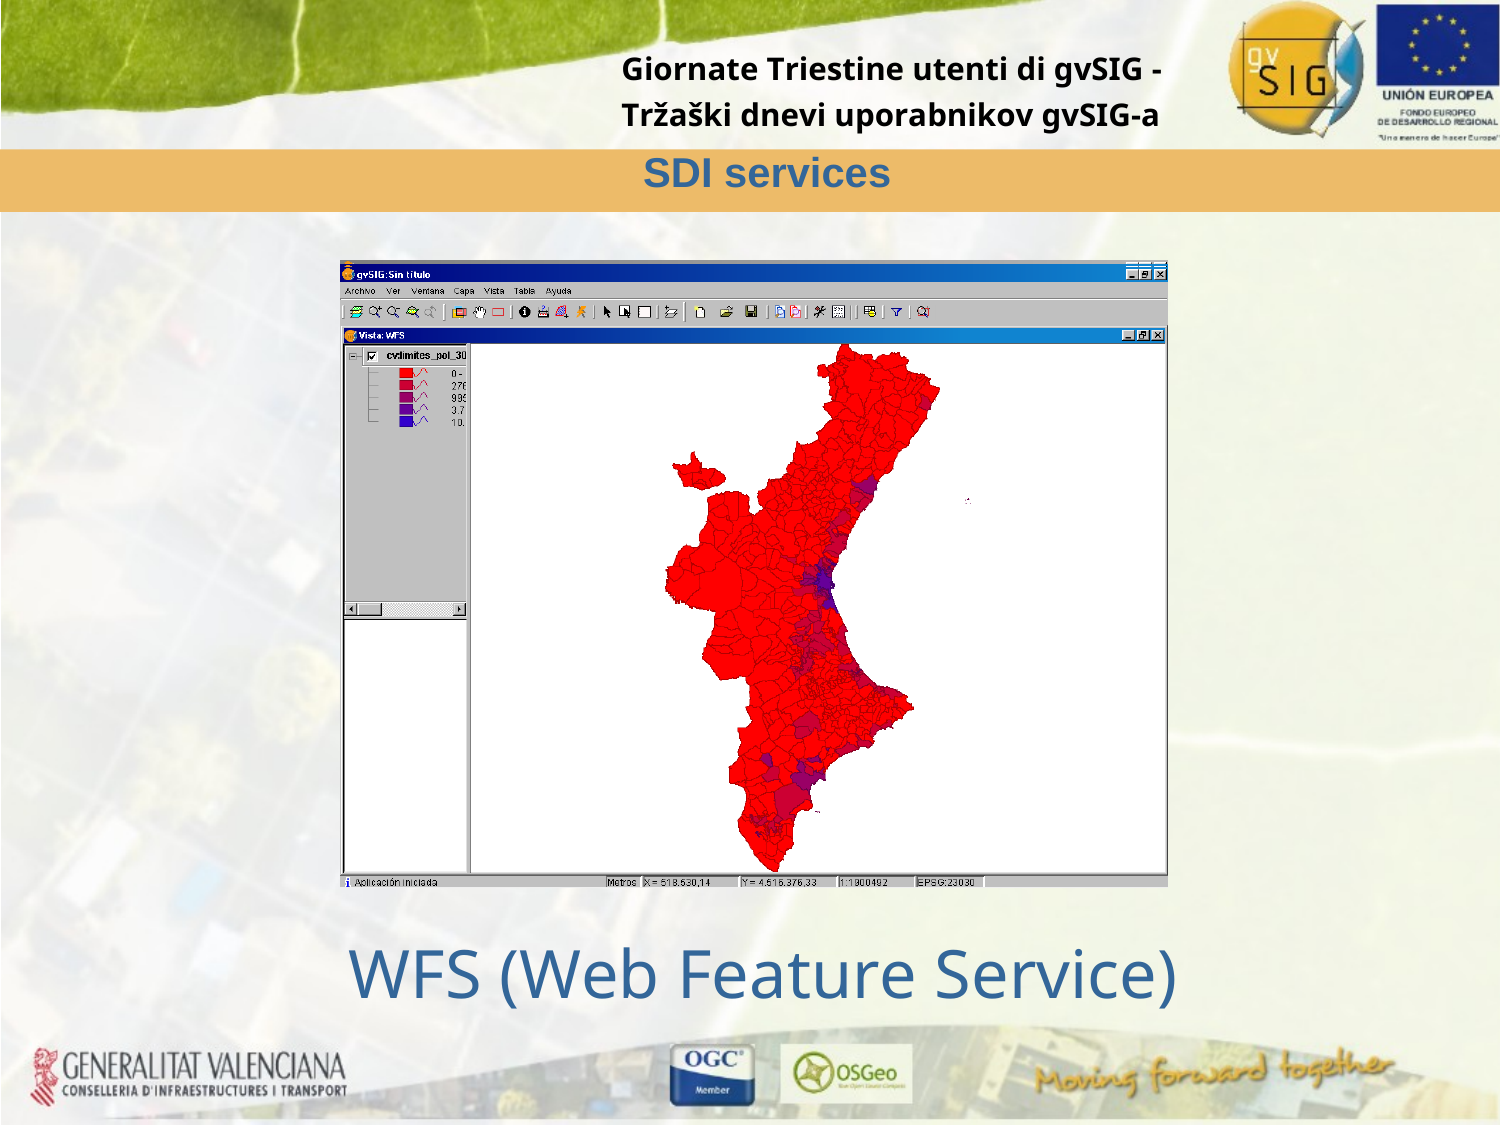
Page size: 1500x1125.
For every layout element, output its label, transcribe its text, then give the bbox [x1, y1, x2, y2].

text_box SDI services [145, 152, 1389, 208]
picture [1, 212, 1500, 1125]
list WFS (Web Feature Service) [187, 928, 1340, 1014]
picture [1, 0, 1500, 149]
